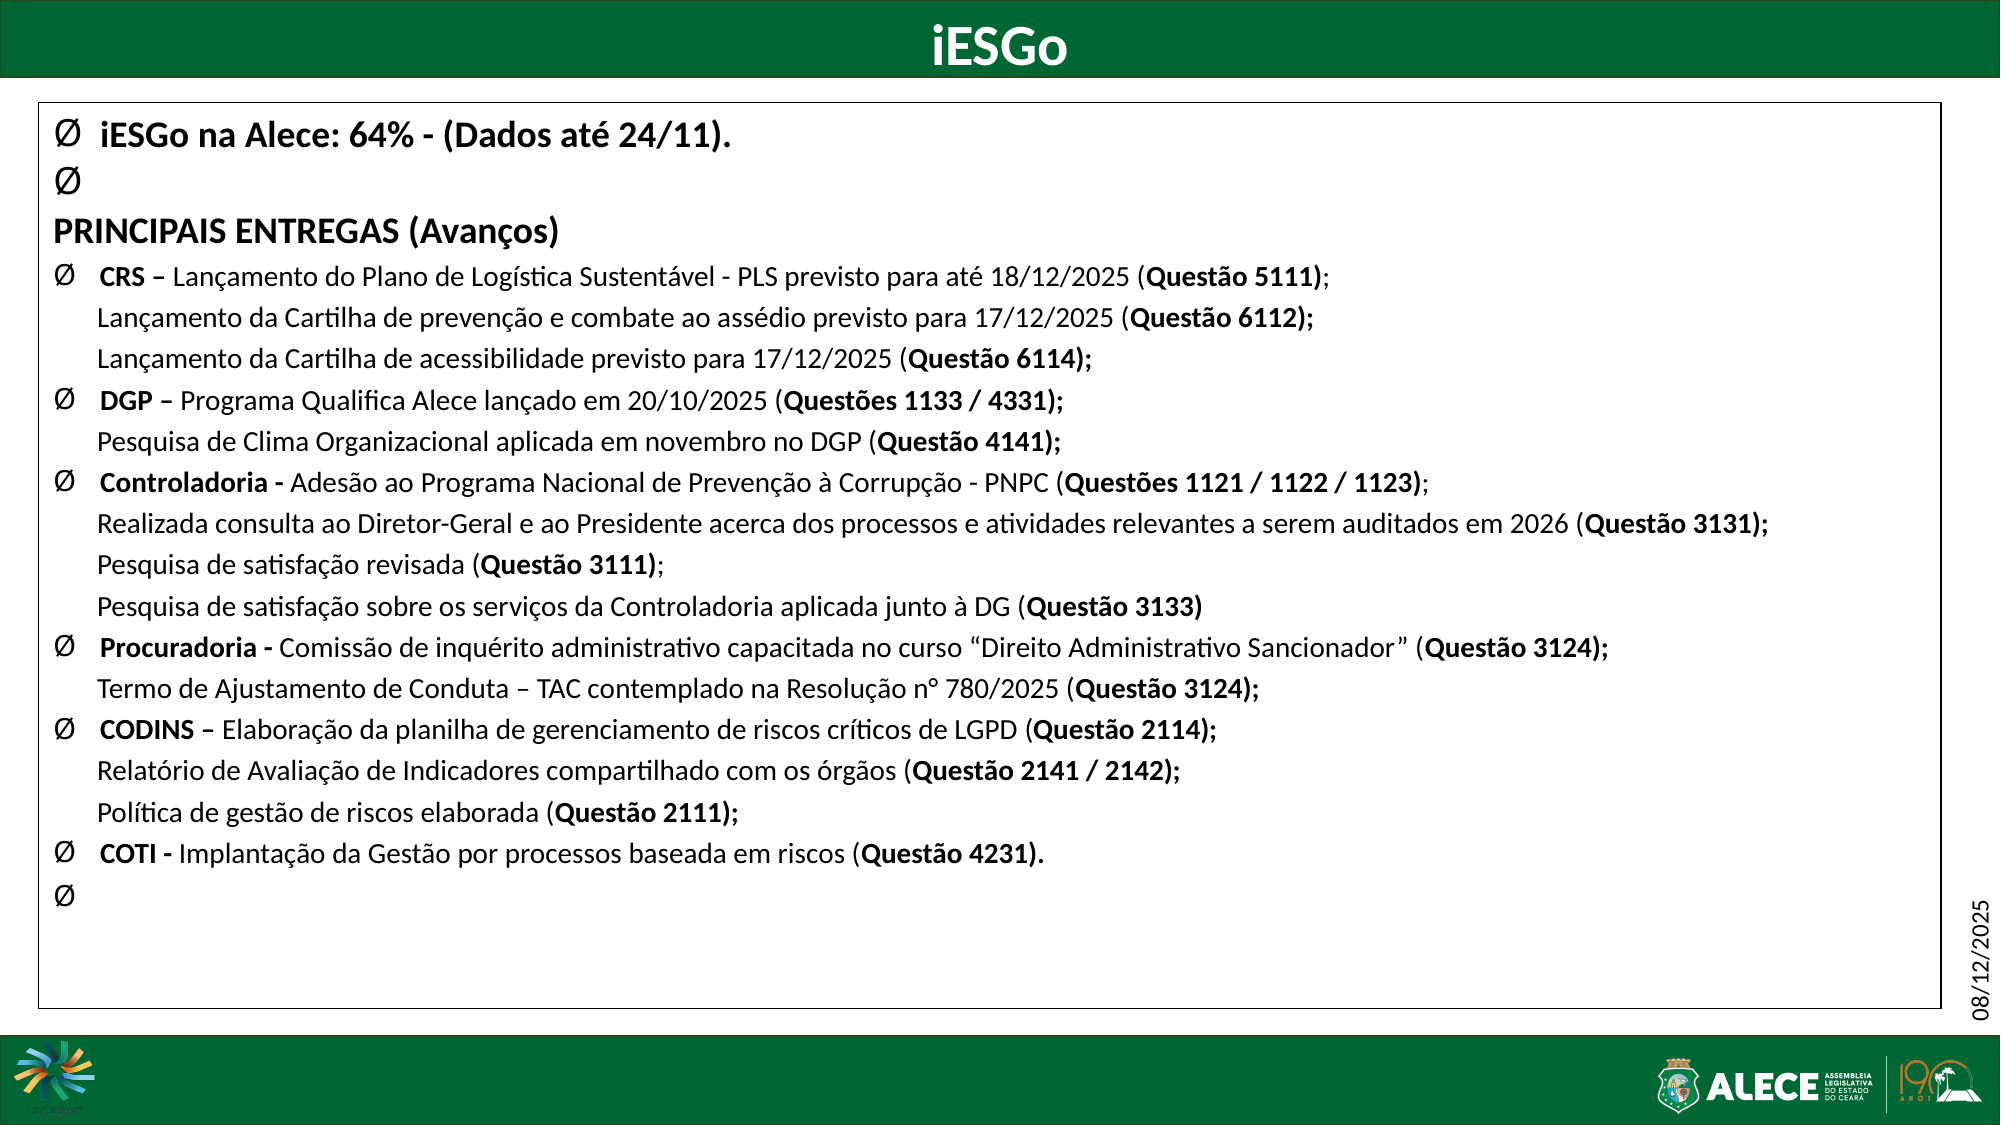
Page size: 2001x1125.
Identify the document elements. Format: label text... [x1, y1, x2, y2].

text_box iESGo [0, 0, 2000, 77]
picture [1625, 982, 2000, 1125]
text_box 08/12/2025 [1956, 883, 2000, 1037]
text_box iESGo na Alece: 64% - (Dados até 24/11). PRINCIPAIS ENTREGAS (Avanços) CRS – Lançamento do Plano de Logística Sustentável - PLS previsto para até 18/12/2025 (Questão 5111); Lançamento da Cartilha de prevenção e combate ao assédio previsto para 17/12/2025 (Questão 6112); Lançamento da Cartilha de acessibilidade previsto para 17/12/2025 (Questão 6114); DGP – Programa Qualifica Alece lançado em 20/10/2025 (Questões 1133 / 4331); Pesquisa de Clima Organizacional aplicada em novembro no DGP (Questão 4141); Controladoria - Adesão ao Programa Nacional de Prevenção à Corrupção - PNPC (Questões 1121 / 1122 / 1123); Realizada consulta ao Diretor-Geral e ao Presidente acerca dos processos e atividades relevantes a serem auditados em 2026 (Questão 3131); Pesquisa de satisfação revisada (Questão 3111); Pesquisa de satisfação sobre os serviços da Controladoria aplicada junto à DG (Questão 3133) Procuradoria - Comissão de inquérito administrativo capacitada no curso “Direito Administrativo Sancionador” (Questão 3124); Termo de Ajustamento de Conduta – TAC contemplado na Resolução n° 780/2025 (Questão 3124); CODINS – Elaboração da planilha de gerenciamento de riscos críticos de LGPD (Questão 2114); Relatório de Avaliação de Indicadores compartilhado com os órgãos (Questão 2141 / 2142); Política de gestão de riscos elaborada (Questão 2111); COTI - Implantação da Gestão por processos baseada em riscos (Questão 4231). [38, 102, 1942, 1009]
text_box [0, 1036, 1625, 1125]
